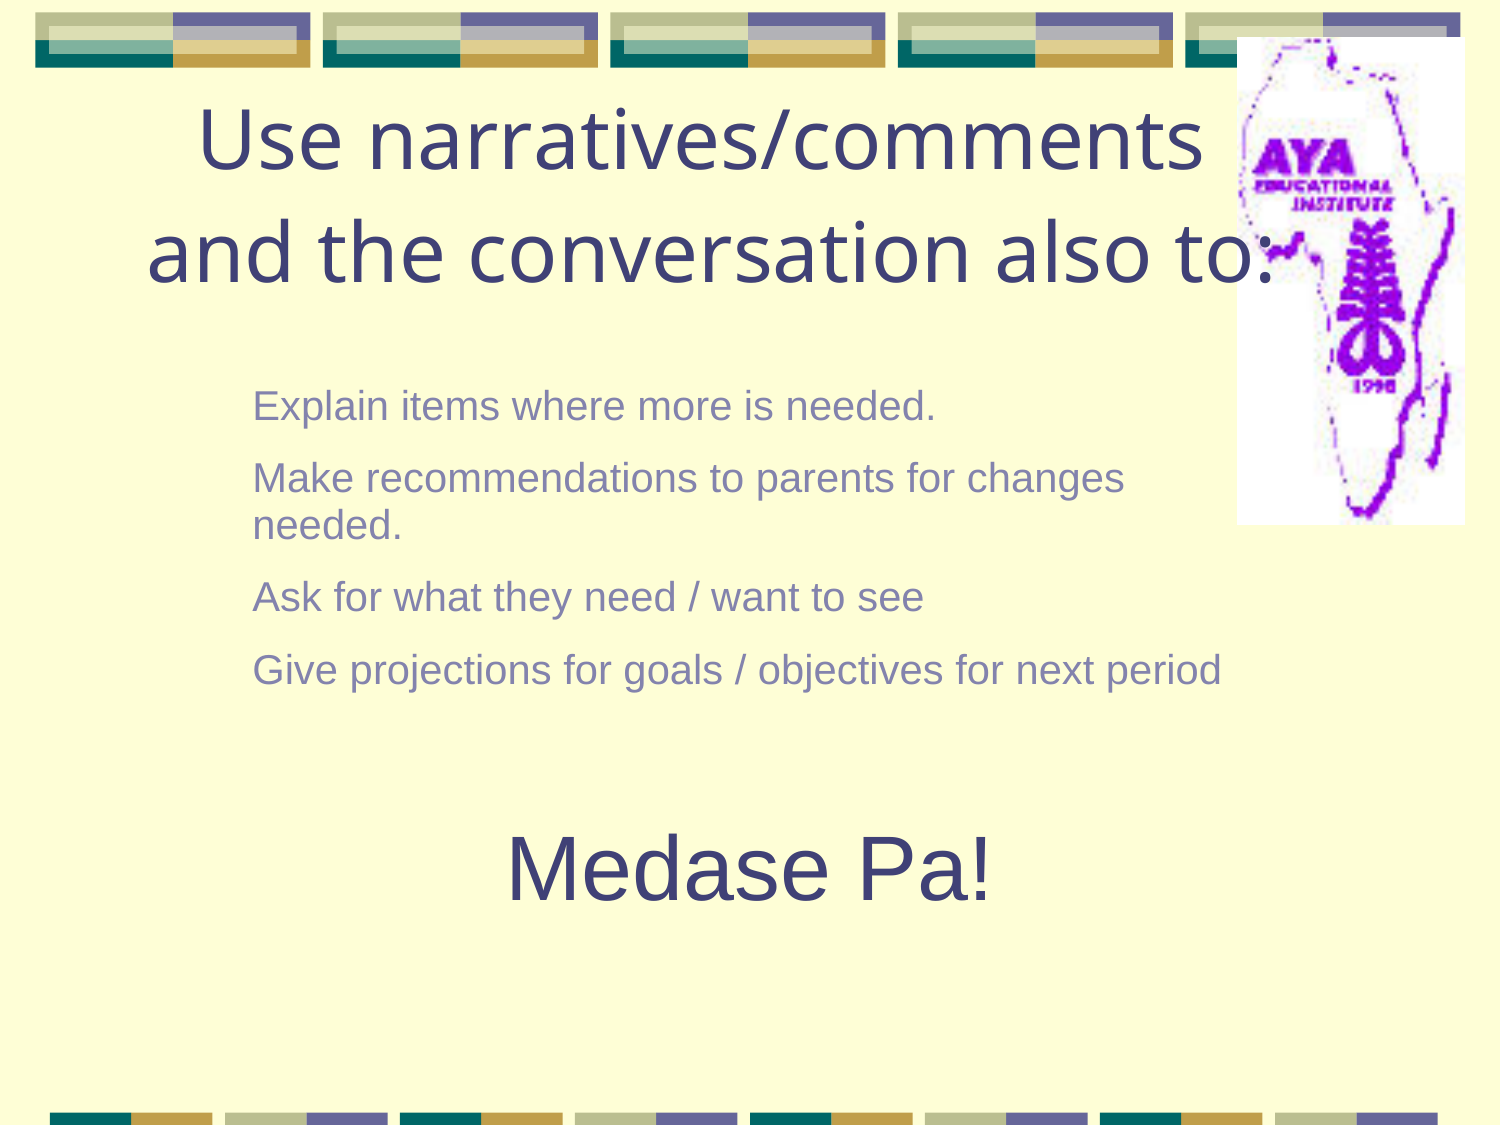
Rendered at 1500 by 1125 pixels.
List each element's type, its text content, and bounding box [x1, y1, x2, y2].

picture [1237, 37, 1465, 526]
title Medase Pa! [75, 774, 1426, 963]
text_box Use narratives/comments and the conversation also to: [62, 99, 1363, 288]
text_box Explain items where more is needed. Make recommendations to parents for changes needed. Ask for what they need / want to see Give projections for goals / objectives for next period [237, 375, 1300, 701]
